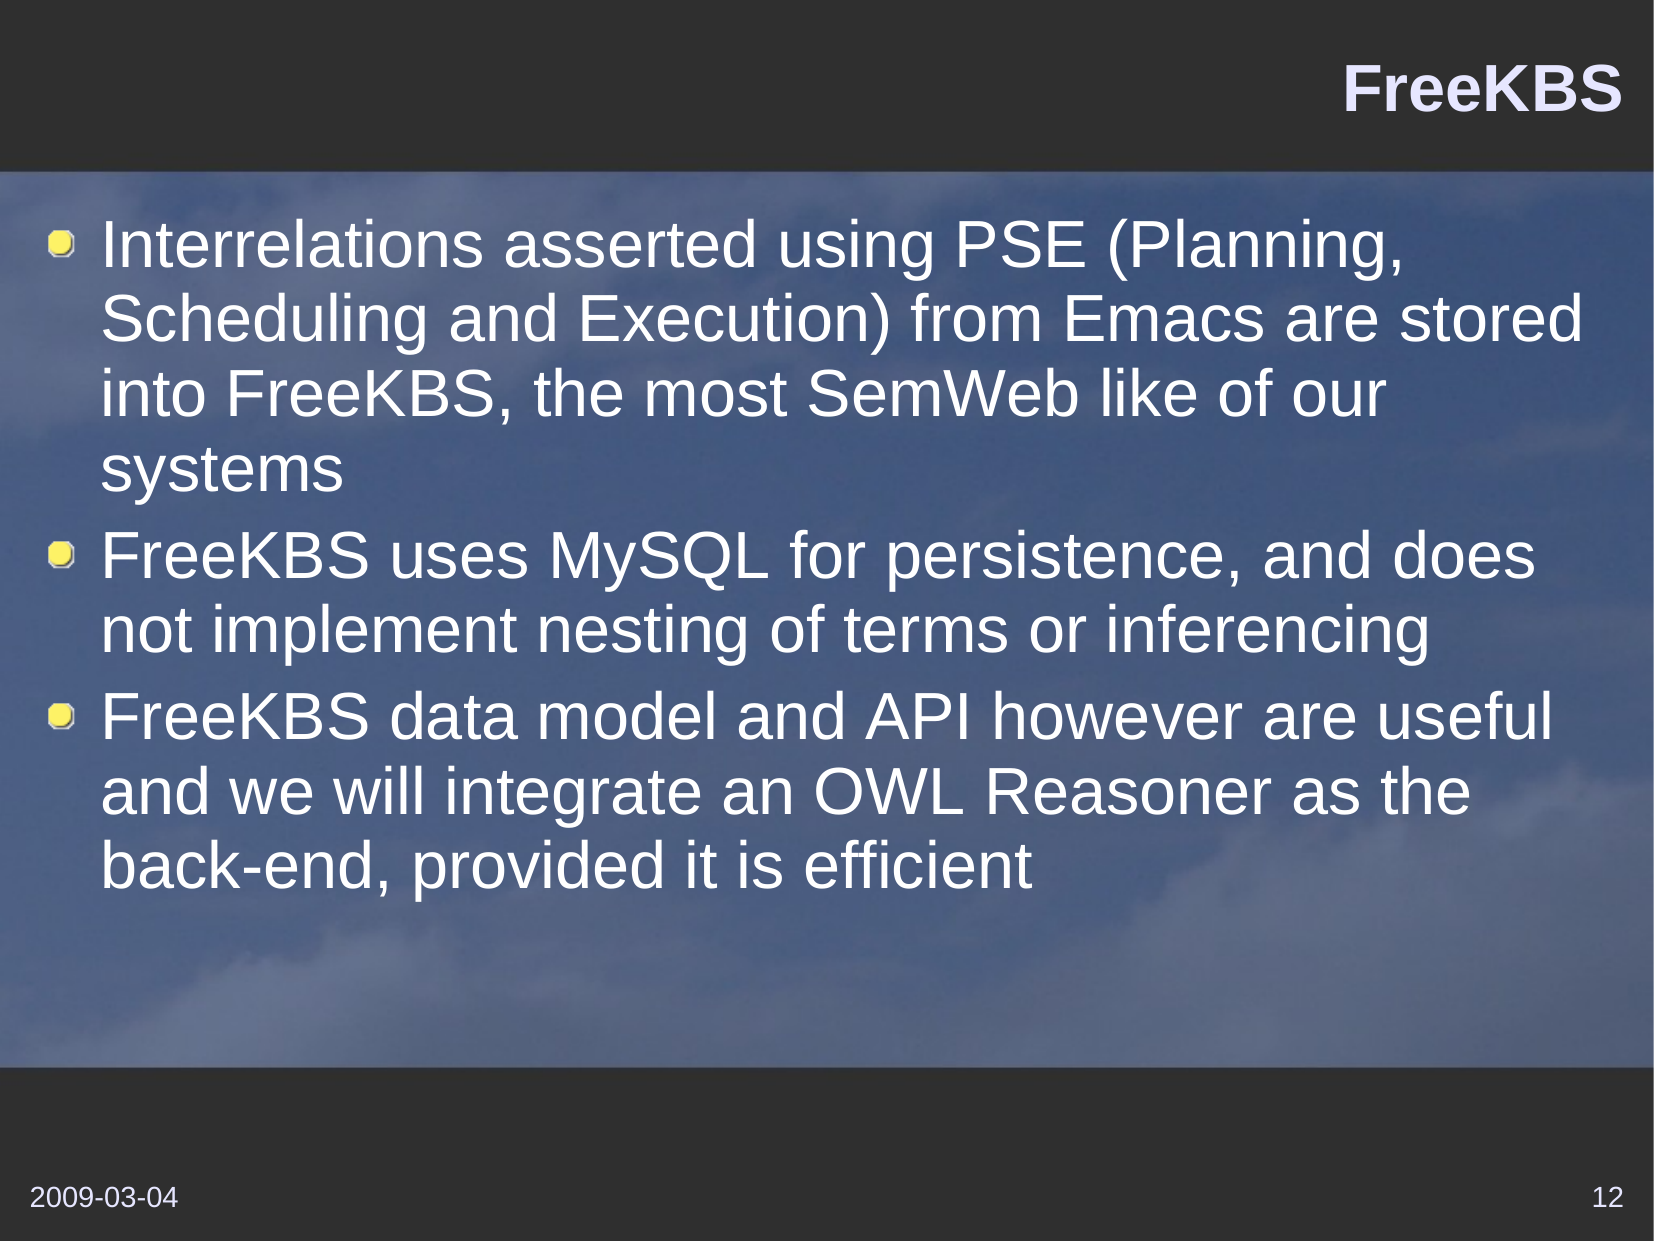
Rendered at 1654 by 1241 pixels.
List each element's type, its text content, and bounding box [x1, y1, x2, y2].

list Interrelations asserted using PSE (Planning, Scheduling and Execution) from Emacs are stored into FreeKBS, the most SemWeb like of our systems FreeKBS uses MySQL for persistence, and does not implement nesting of terms or inferencing FreeKBS data model and API however are useful and we will integrate an OWL Reasoner as the back-end, provided it is efficient [29, 206, 1625, 1019]
title FreeKBS [29, 29, 1625, 148]
picture [0, 0, 1654, 1241]
